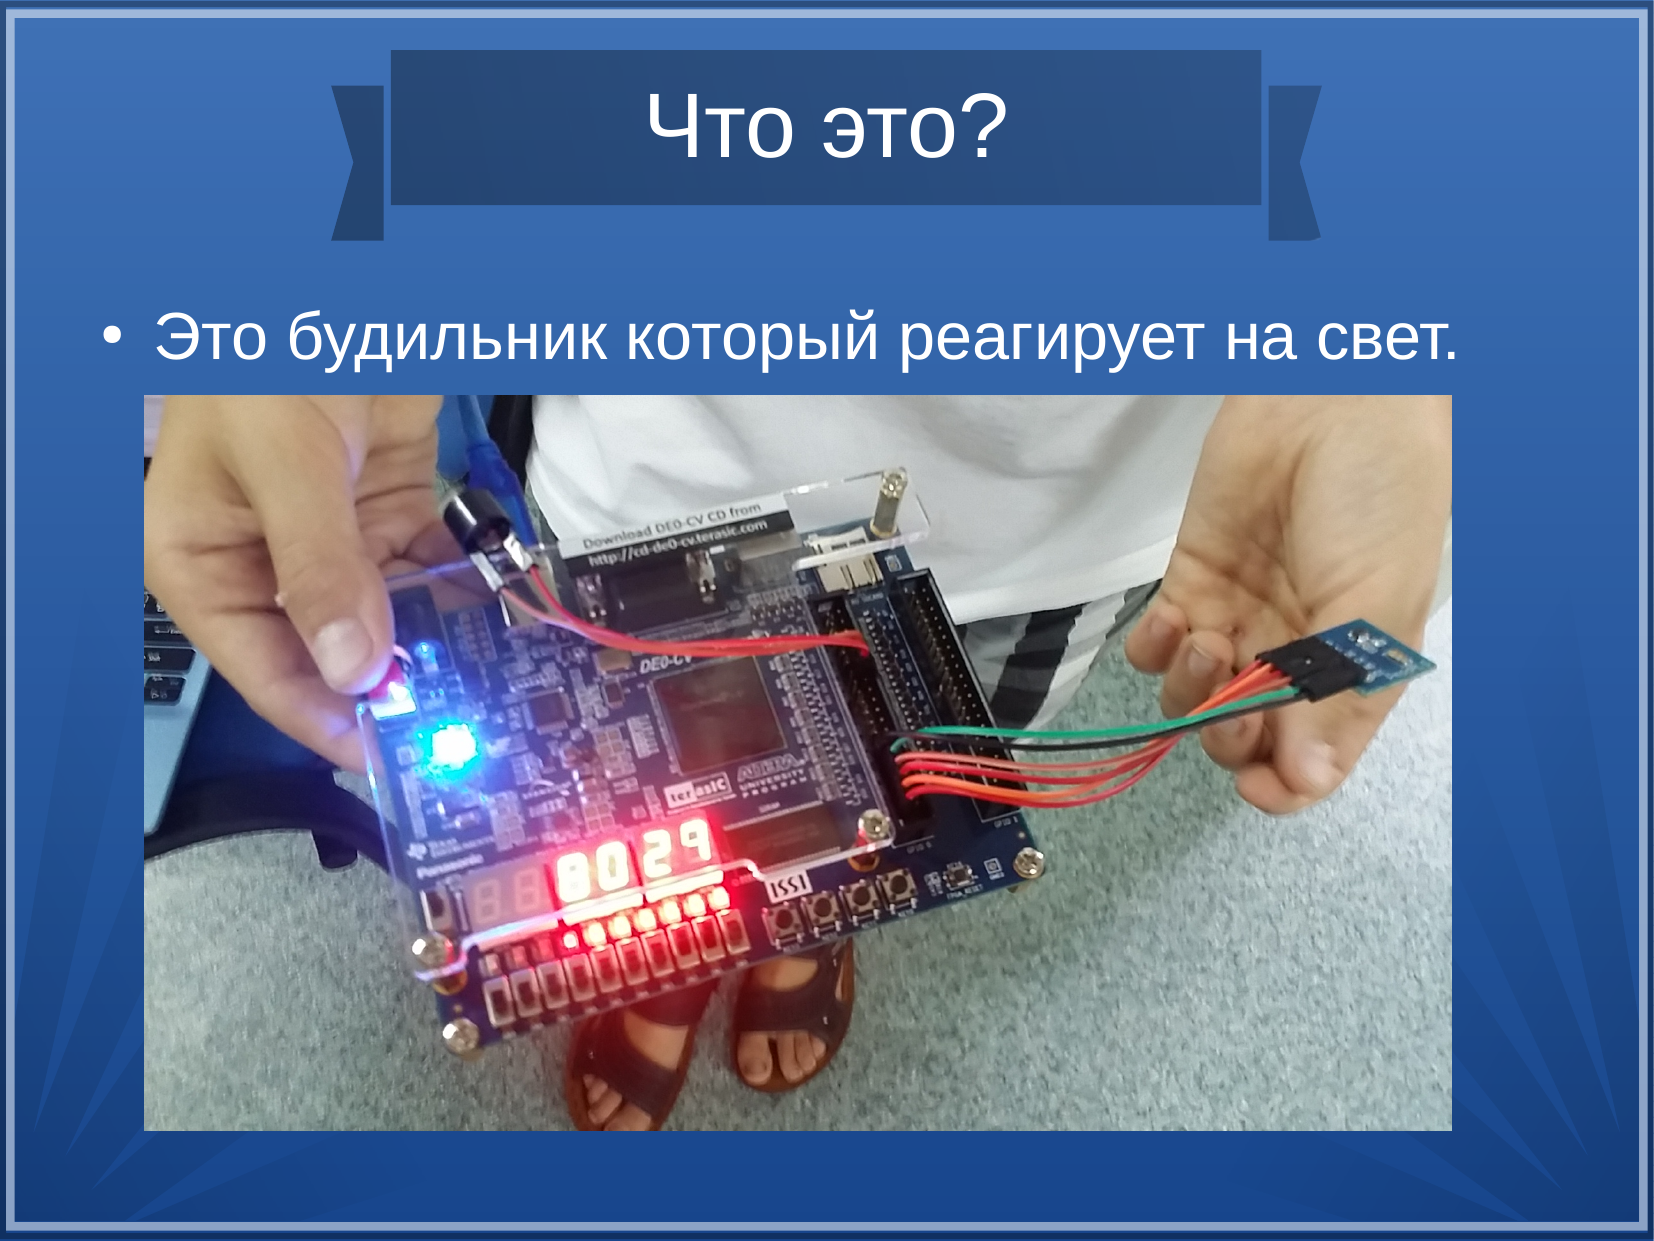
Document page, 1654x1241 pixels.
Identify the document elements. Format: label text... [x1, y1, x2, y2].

list Это будильник который реагирует на свет. [82, 299, 1571, 1241]
picture [144, 395, 1452, 1131]
title Что это? [389, 47, 1264, 205]
